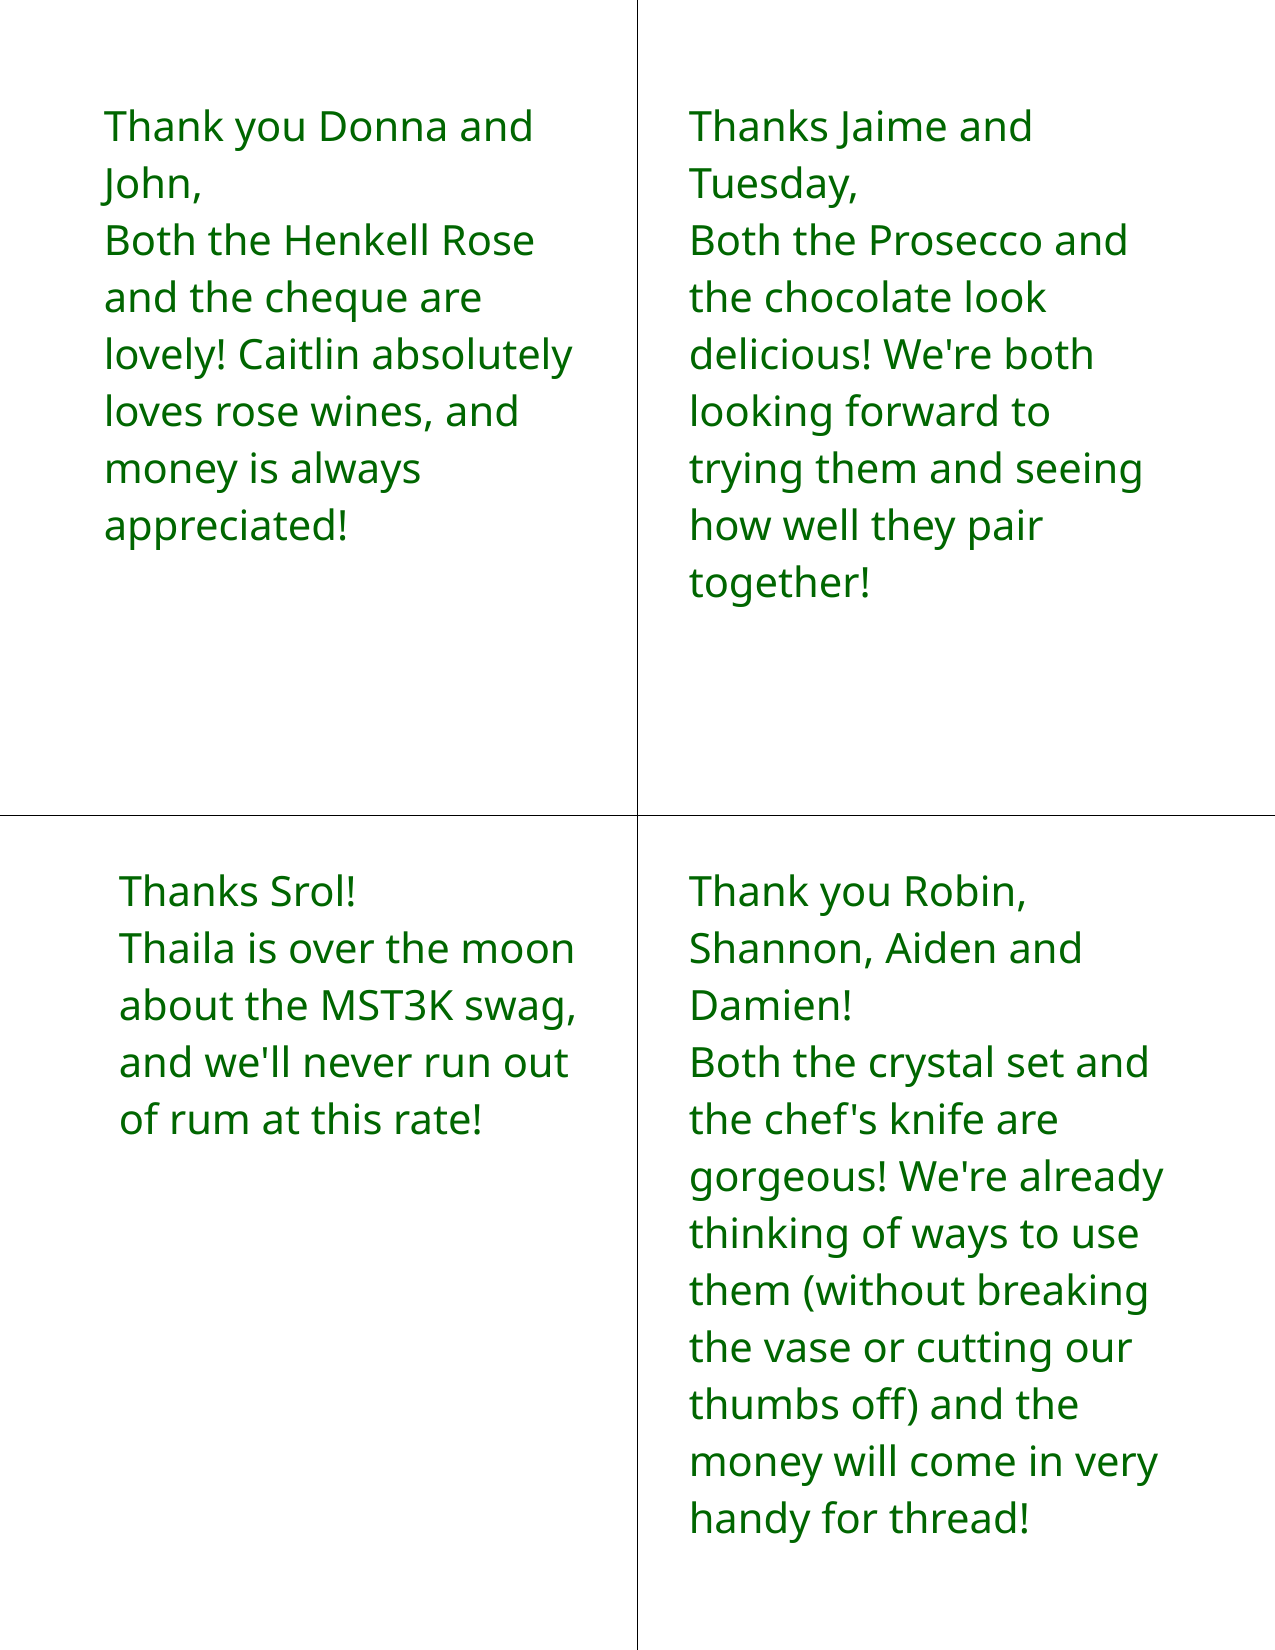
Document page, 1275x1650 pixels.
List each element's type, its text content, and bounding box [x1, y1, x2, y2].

text_box Thank you Donna and John, Both the Henkell Rose and the cheque are lovely! Caitlin absolutely loves rose wines, and money is always appreciated! [89, 89, 600, 780]
text_box Thanks Srol! Thaila is over the moon about the MST3K swag, and we'll never run out of rum at this rate! [104, 854, 615, 1545]
text_box Thanks Jaime and Tuesday, Both the Prosecco and the chocolate look delicious! We're both looking forward to trying them and seeing how well they pair together! [674, 89, 1185, 780]
text_box Thank you Robin, Shannon, Aiden and Damien! Both the crystal set and the chef's knife are gorgeous! We're already thinking of ways to use them (without breaking the vase or cutting our thumbs off) and the money will come in very handy for thread! [674, 854, 1185, 1545]
